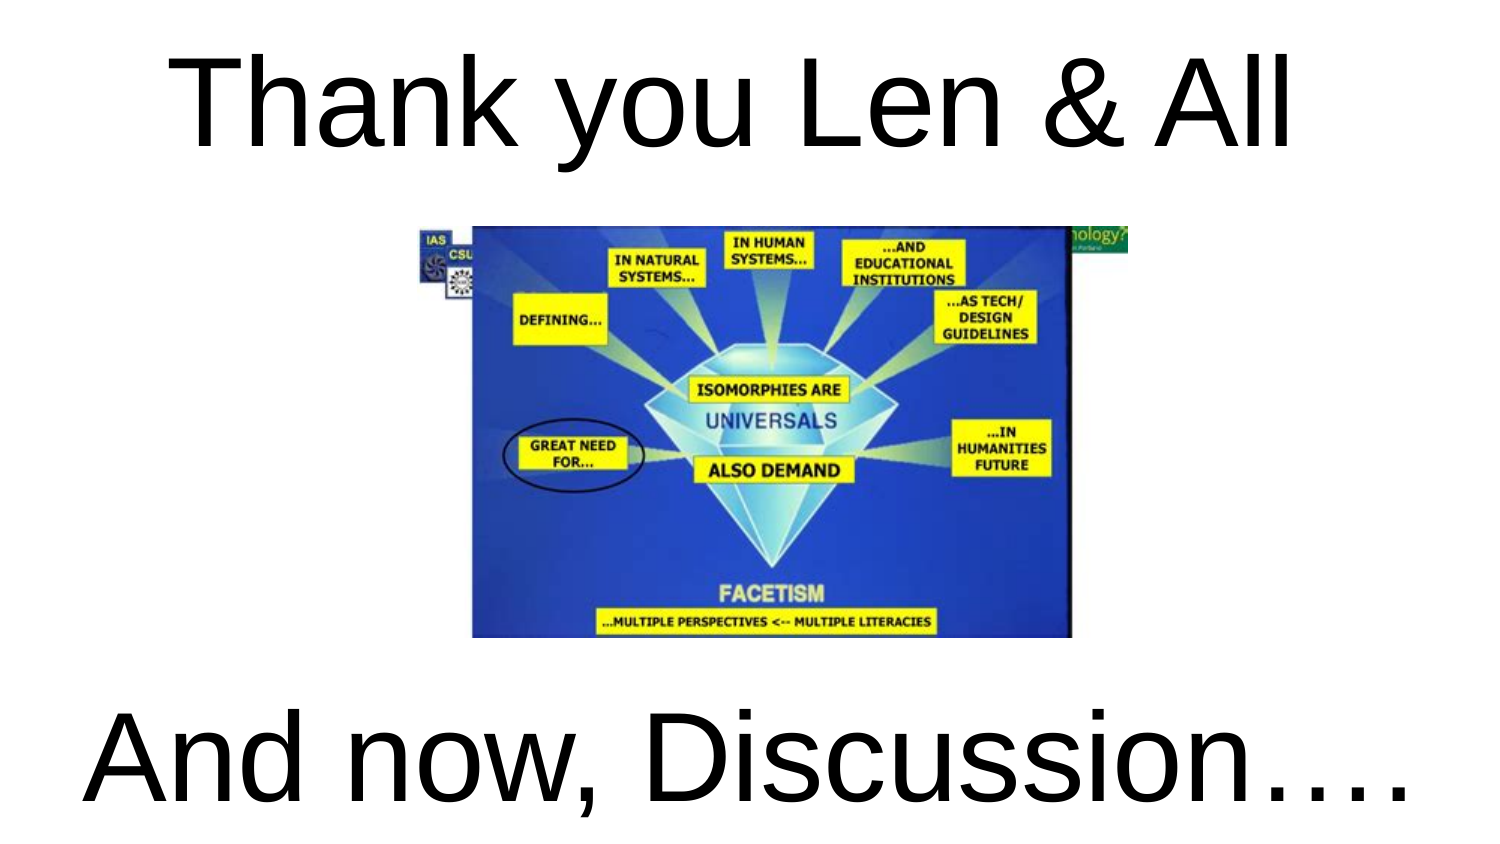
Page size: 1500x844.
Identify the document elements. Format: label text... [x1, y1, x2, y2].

text_box And now, Discussion…. [38, 658, 1462, 844]
text_box Thank you Len & All [20, 4, 1443, 192]
picture [417, 226, 1128, 638]
